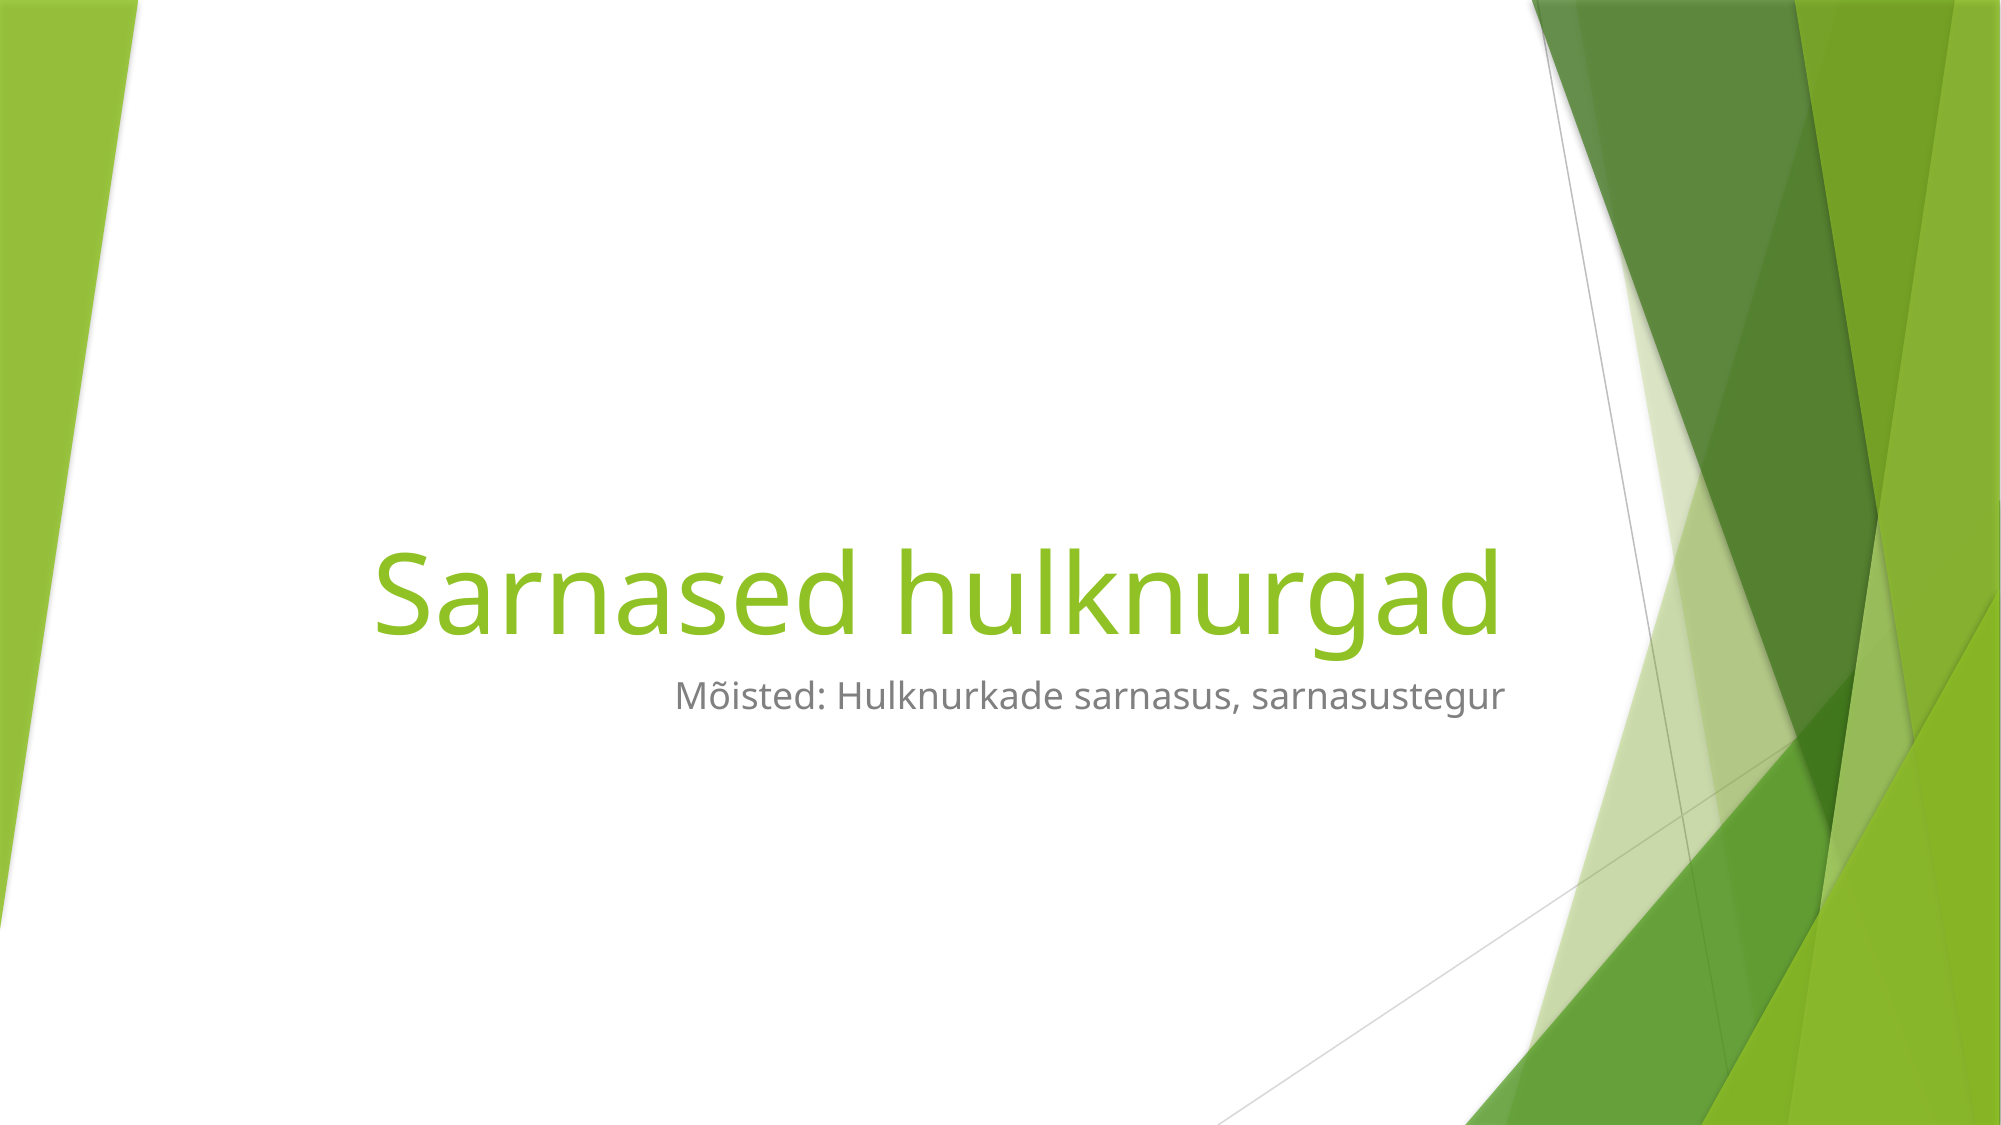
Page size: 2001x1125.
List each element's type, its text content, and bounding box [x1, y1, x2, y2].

subtitle Mõisted: Hulknurkade sarnasus, sarnasustegur [247, 664, 1522, 845]
title Sarnased hulknurgad [247, 394, 1522, 664]
